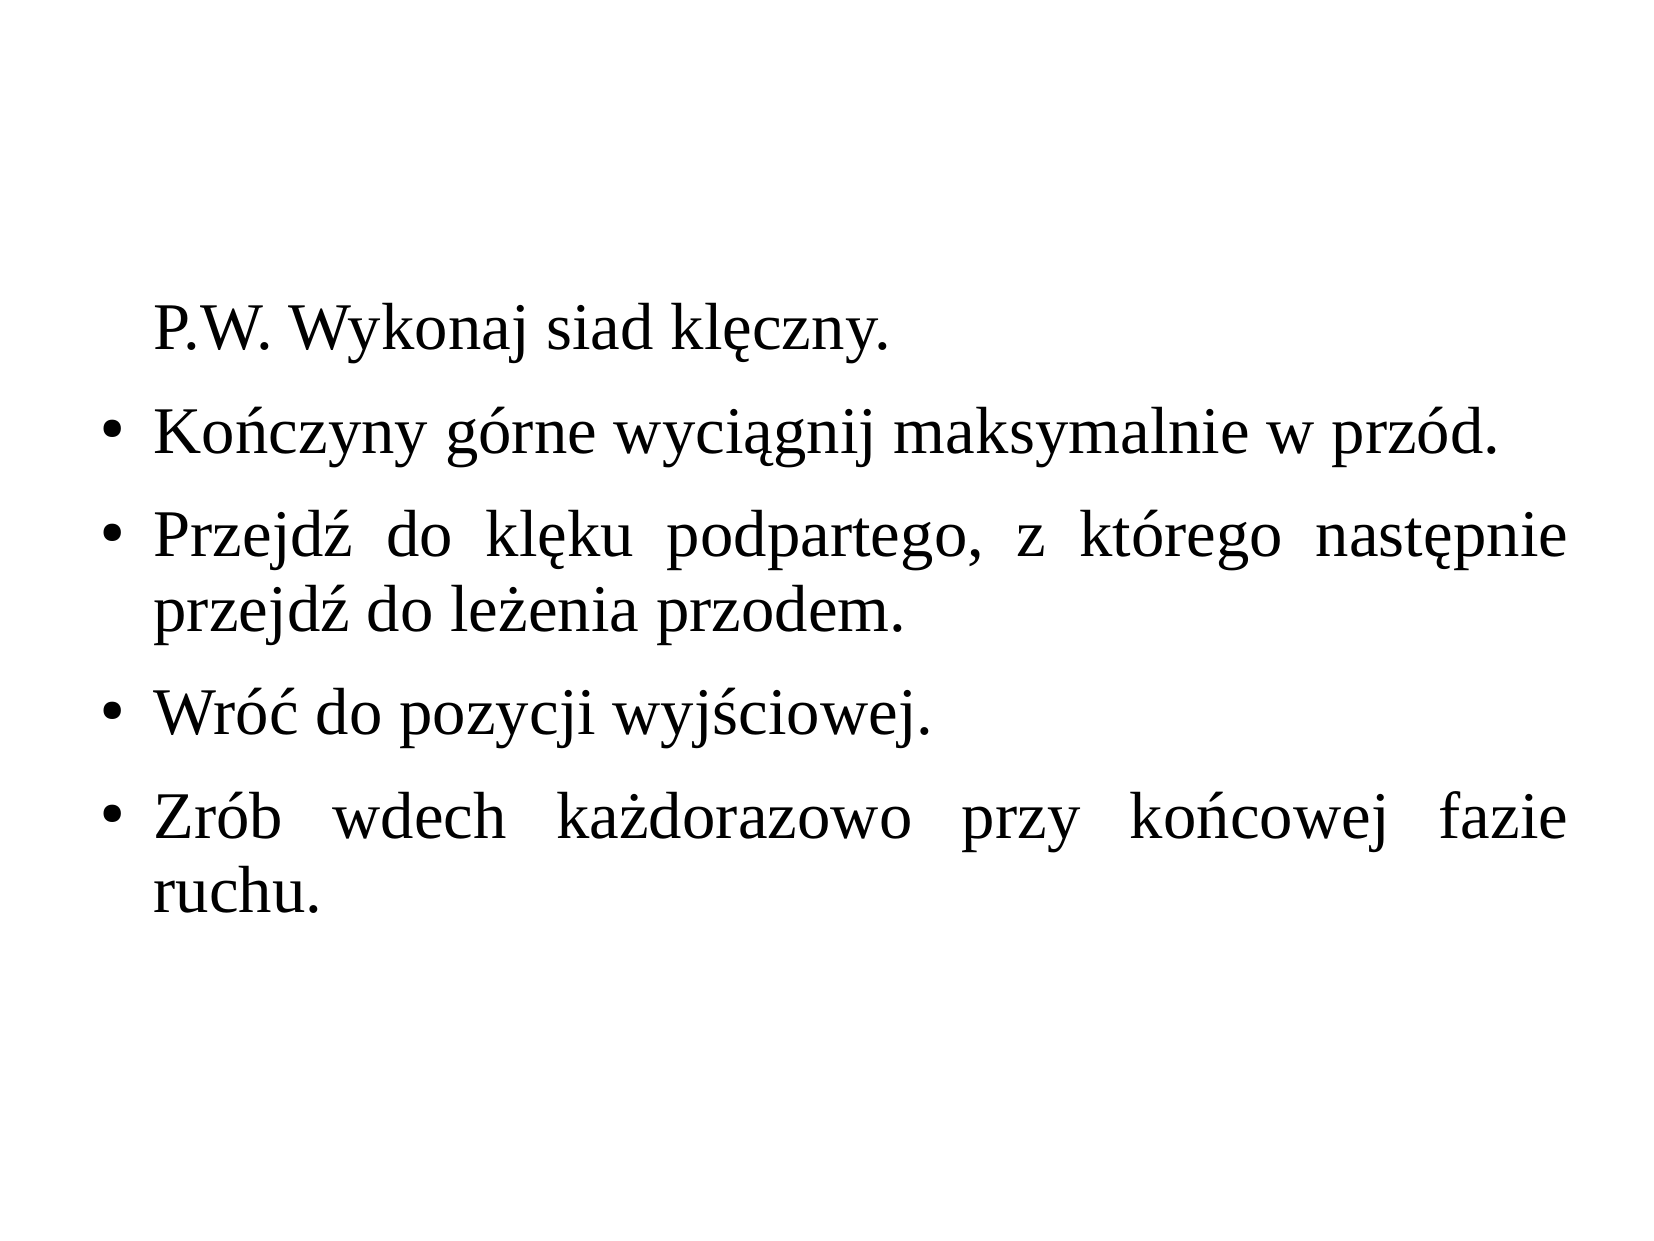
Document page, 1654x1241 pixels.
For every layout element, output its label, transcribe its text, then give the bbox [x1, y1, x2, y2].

list P.W. Wykonaj siad klęczny. Kończyny górne wyciągnij maksymalnie w przód. Przejdź do klęku podpartego, z którego następnie przejdź do leżenia przodem. Wróć do pozycji wyjściowej. Zrób wdech każdorazowo przy końcowej fazie ruchu. [82, 290, 1571, 1147]
